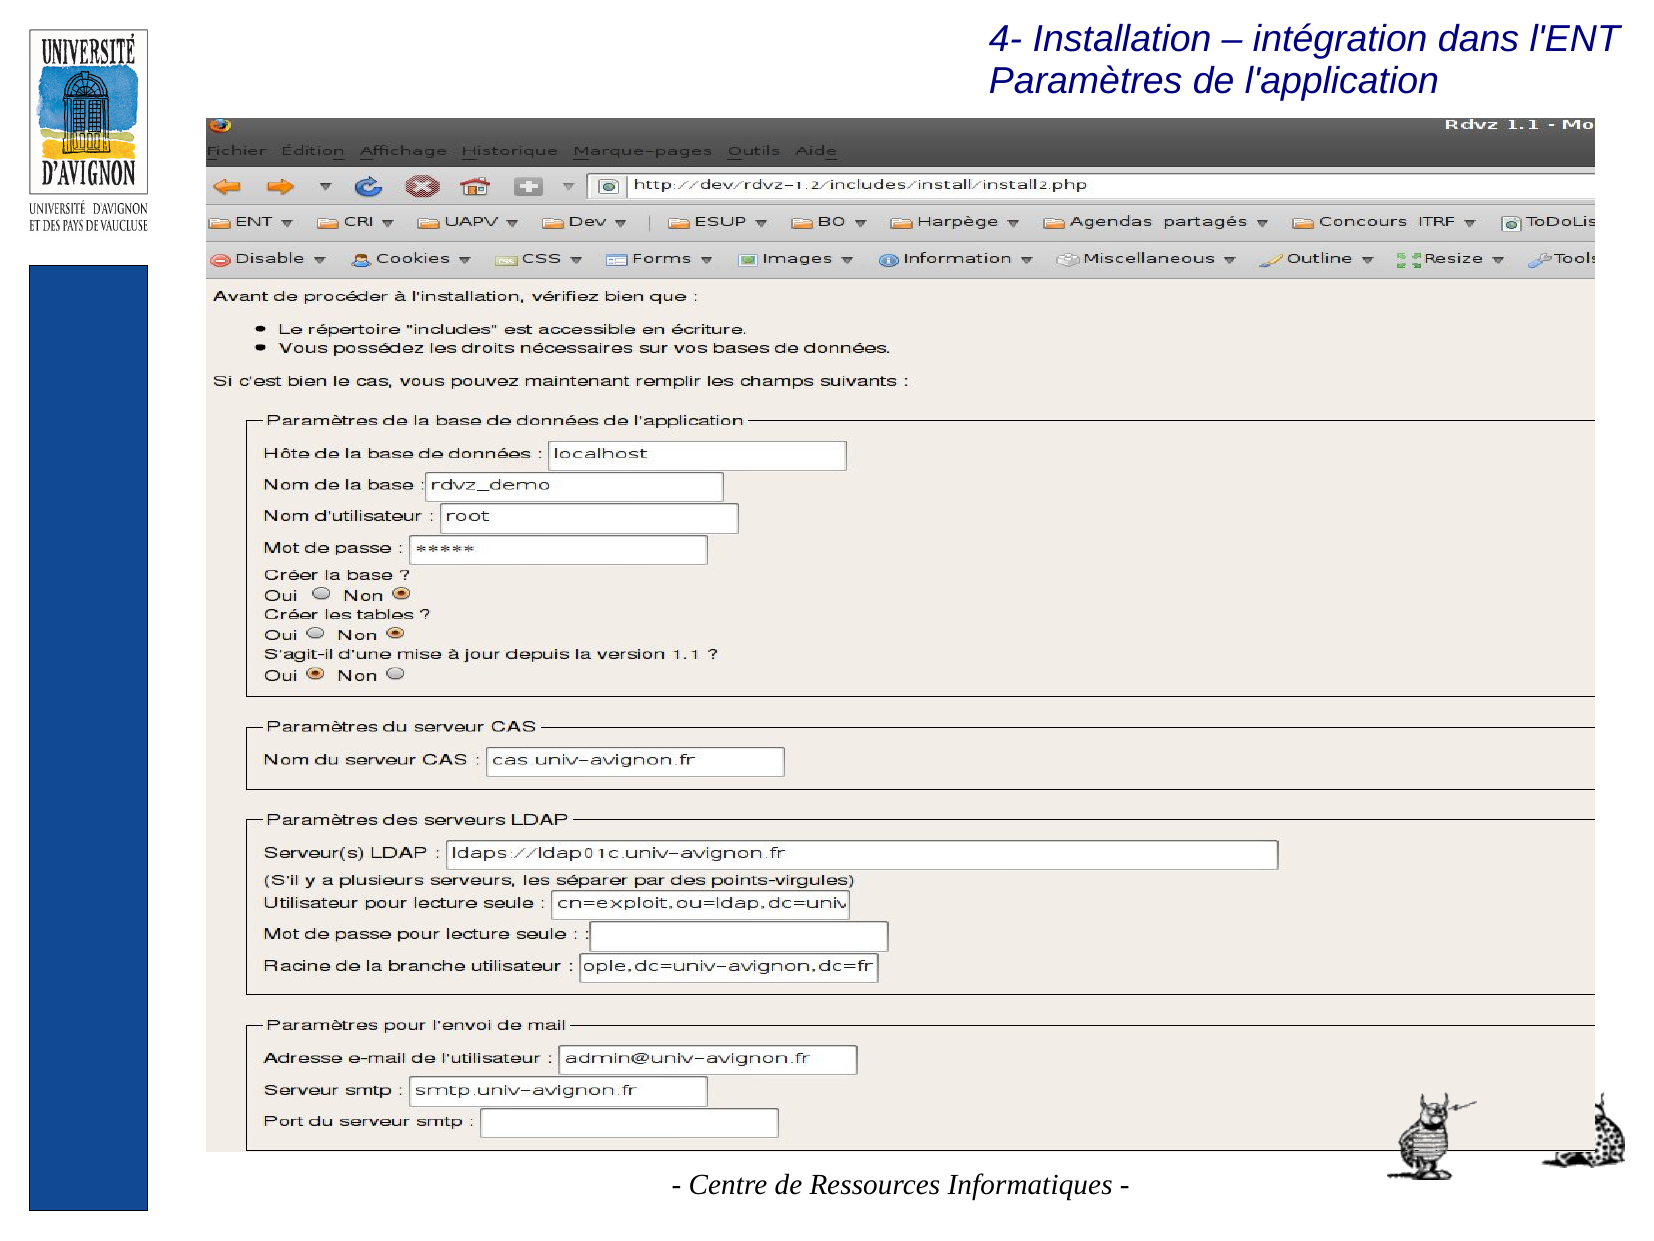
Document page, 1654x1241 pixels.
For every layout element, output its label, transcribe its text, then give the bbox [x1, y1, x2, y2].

picture [206, 118, 1625, 1180]
text_box [29, 265, 148, 1211]
text_box - Centre de Ressources Informatiques - [648, 1160, 1153, 1209]
text_box 4- Installation – intégration dans l'ENT Paramètres de l'application [974, 10, 1654, 110]
picture [29, 29, 148, 236]
